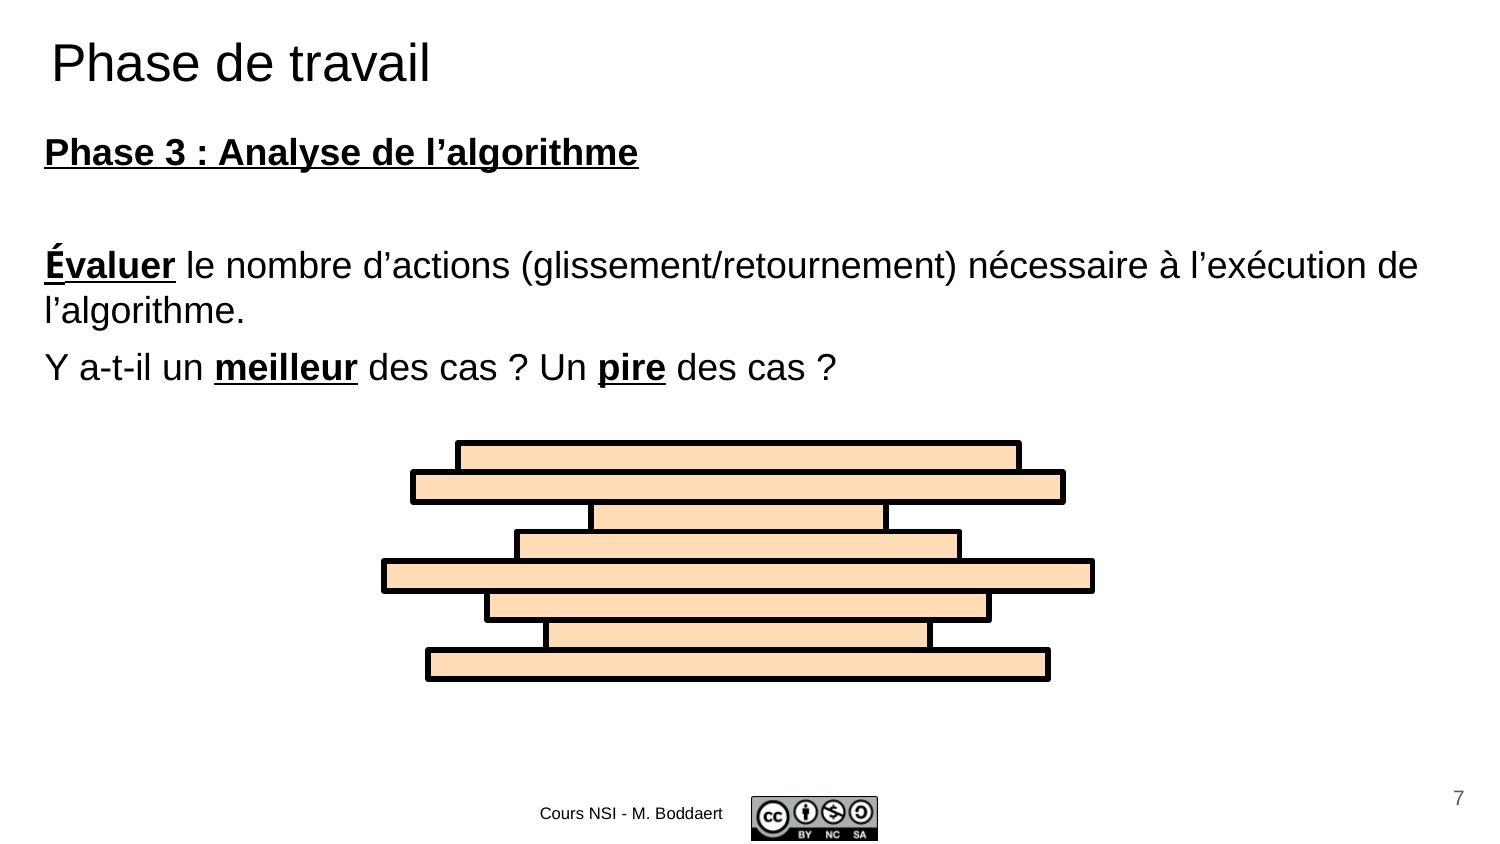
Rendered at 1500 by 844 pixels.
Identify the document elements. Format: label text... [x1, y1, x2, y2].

title Phase de travail [51, 13, 1449, 108]
picture [751, 796, 878, 841]
text_box [383, 442, 1093, 680]
text_box Phase 3 : Analyse de l’algorithme Évaluer le nombre d’actions (glissement/retournement) nécessaire à l’exécution de l’algorithme. Y a-t-il un meilleur des cas ? Un pire des cas ? [29, 120, 1477, 237]
slide_number <numéro> [1389, 764, 1480, 830]
